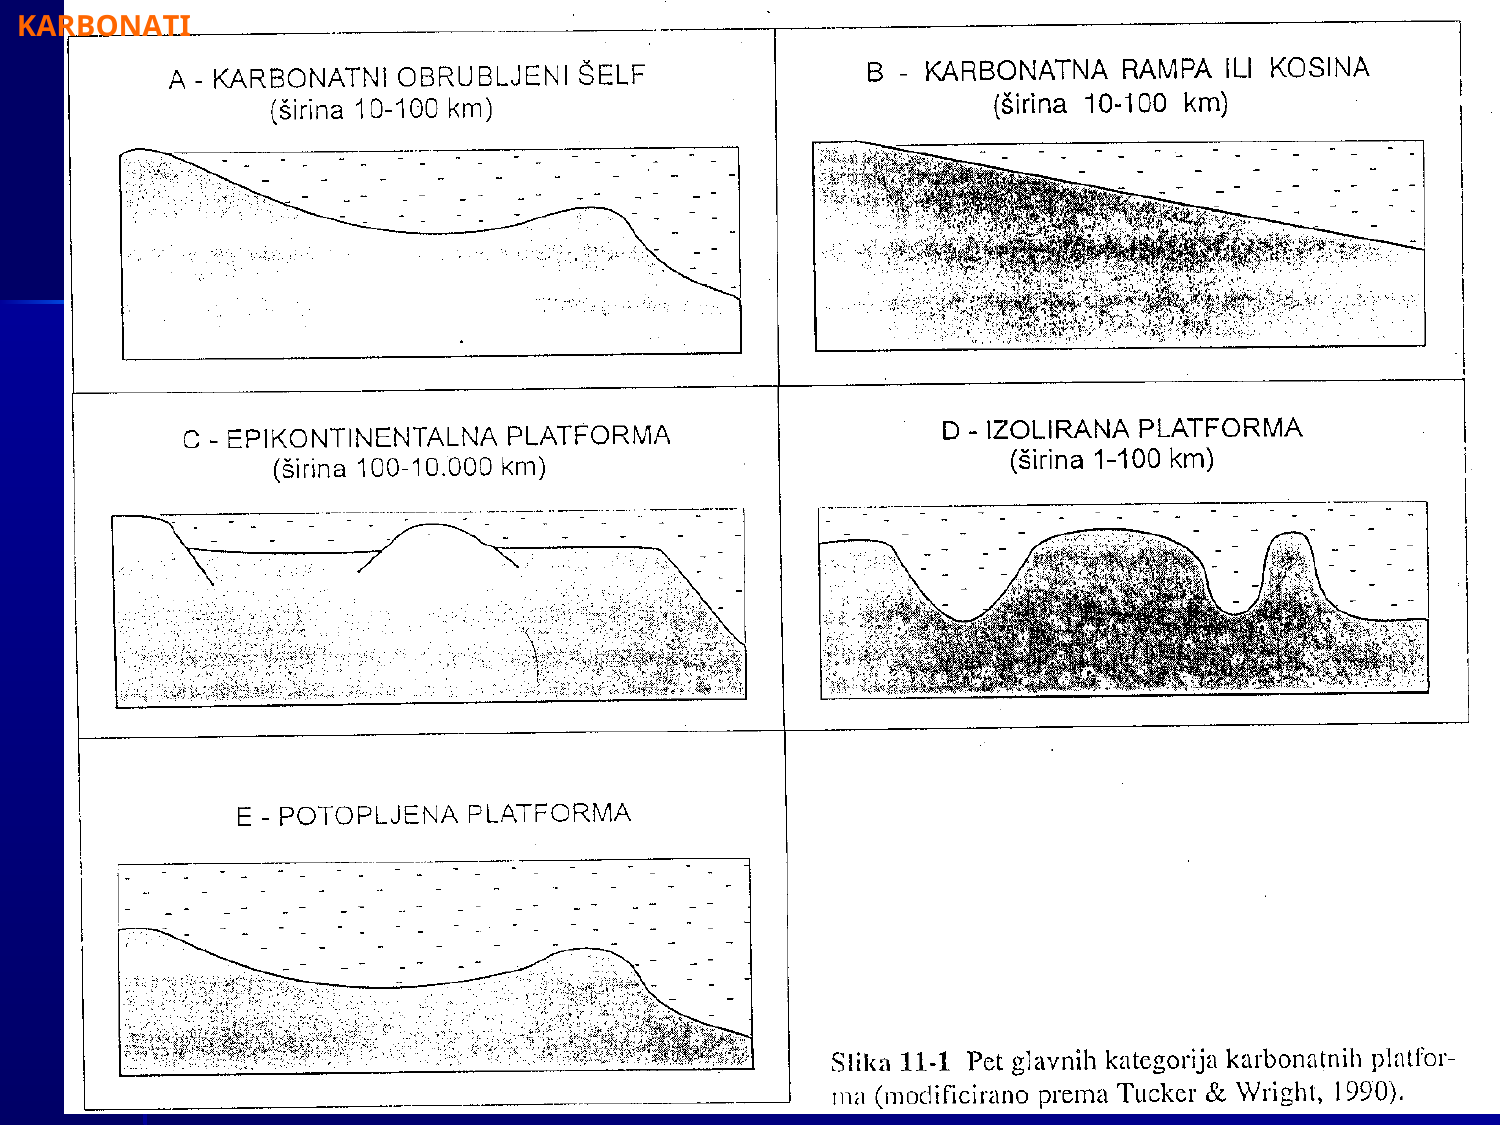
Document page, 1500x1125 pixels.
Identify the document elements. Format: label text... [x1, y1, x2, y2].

text_box KARBONATI [2, 0, 207, 51]
picture [64, 0, 1500, 1114]
